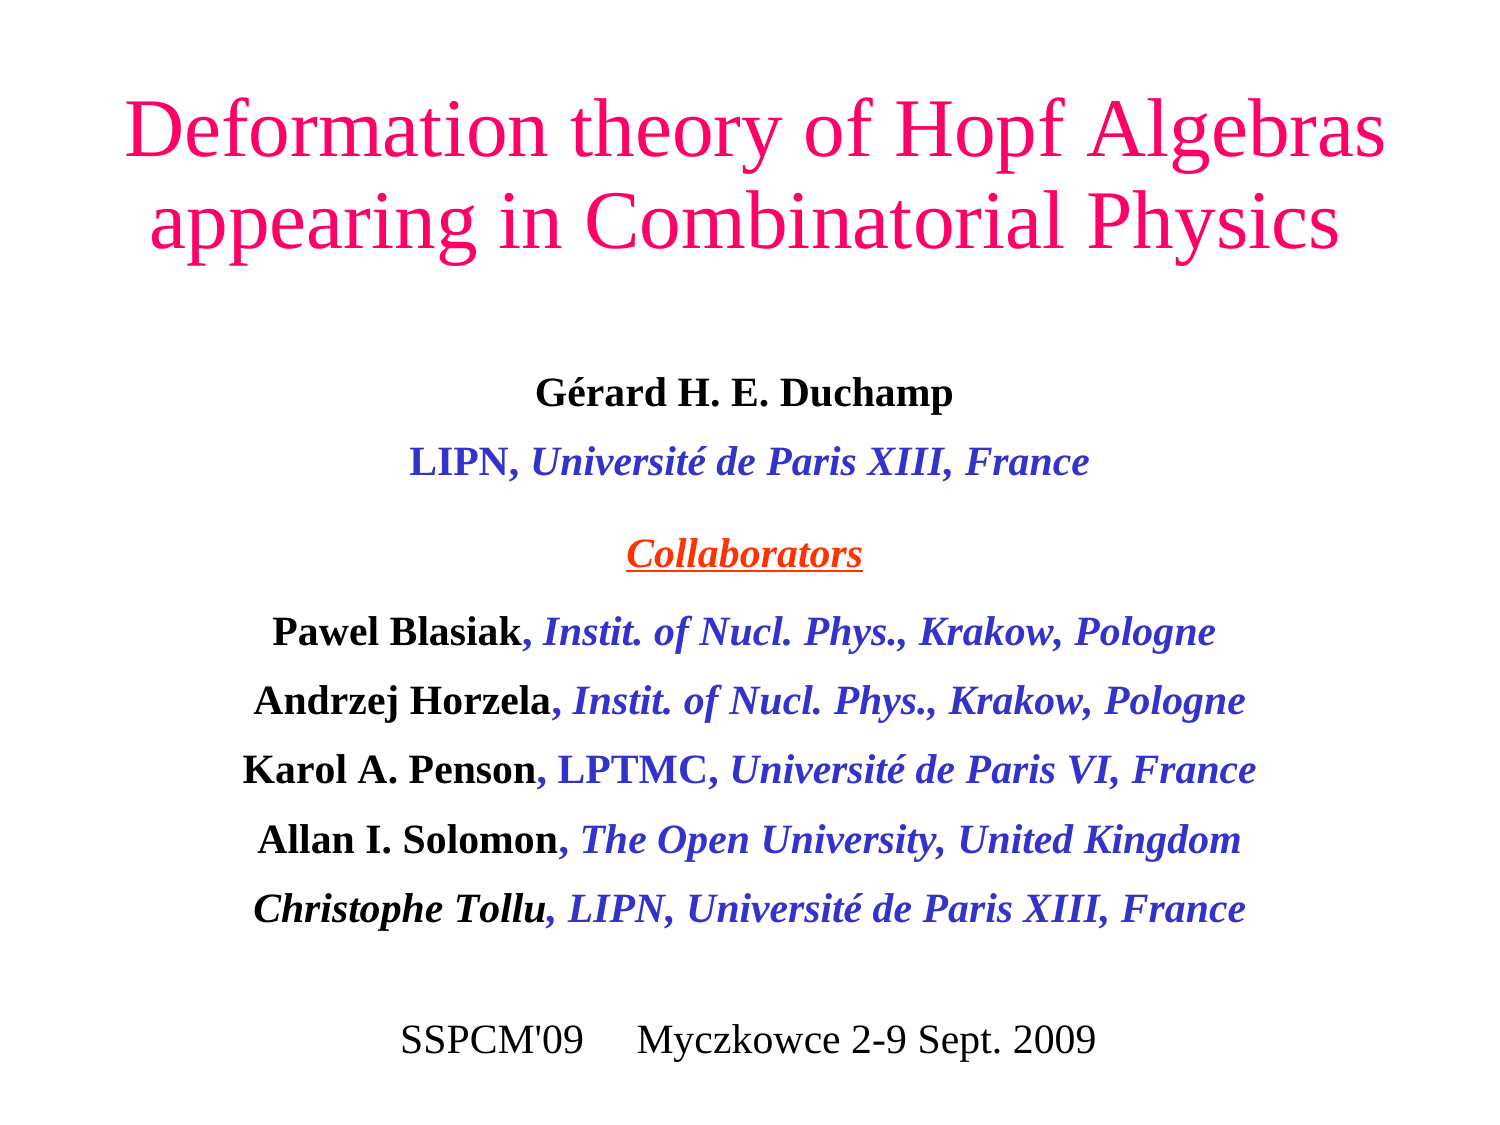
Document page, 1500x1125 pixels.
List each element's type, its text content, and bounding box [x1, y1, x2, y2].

text_box SSPCM'09 Myczkowce 2-9 Sept. 2009 [106, 1009, 1392, 1081]
title Deformation theory of Hopf Algebras appearing in Combinatorial Physics [37, 55, 1476, 294]
text_box Gérard H. E. Duchamp LIPN, Université de Paris XIII, France Collaborators Pawel Blasiak, Instit. of Nucl. Phys., Krakow, Pologne Andrzej Horzela, Instit. of Nucl. Phys., Krakow, Pologne Karol A. Penson, LPTMC, Université de Paris VI, France Allan I. Solomon, The Open University, United Kingdom Christophe Tollu, LIPN, Université de Paris XIII, France [108, 337, 1392, 1009]
